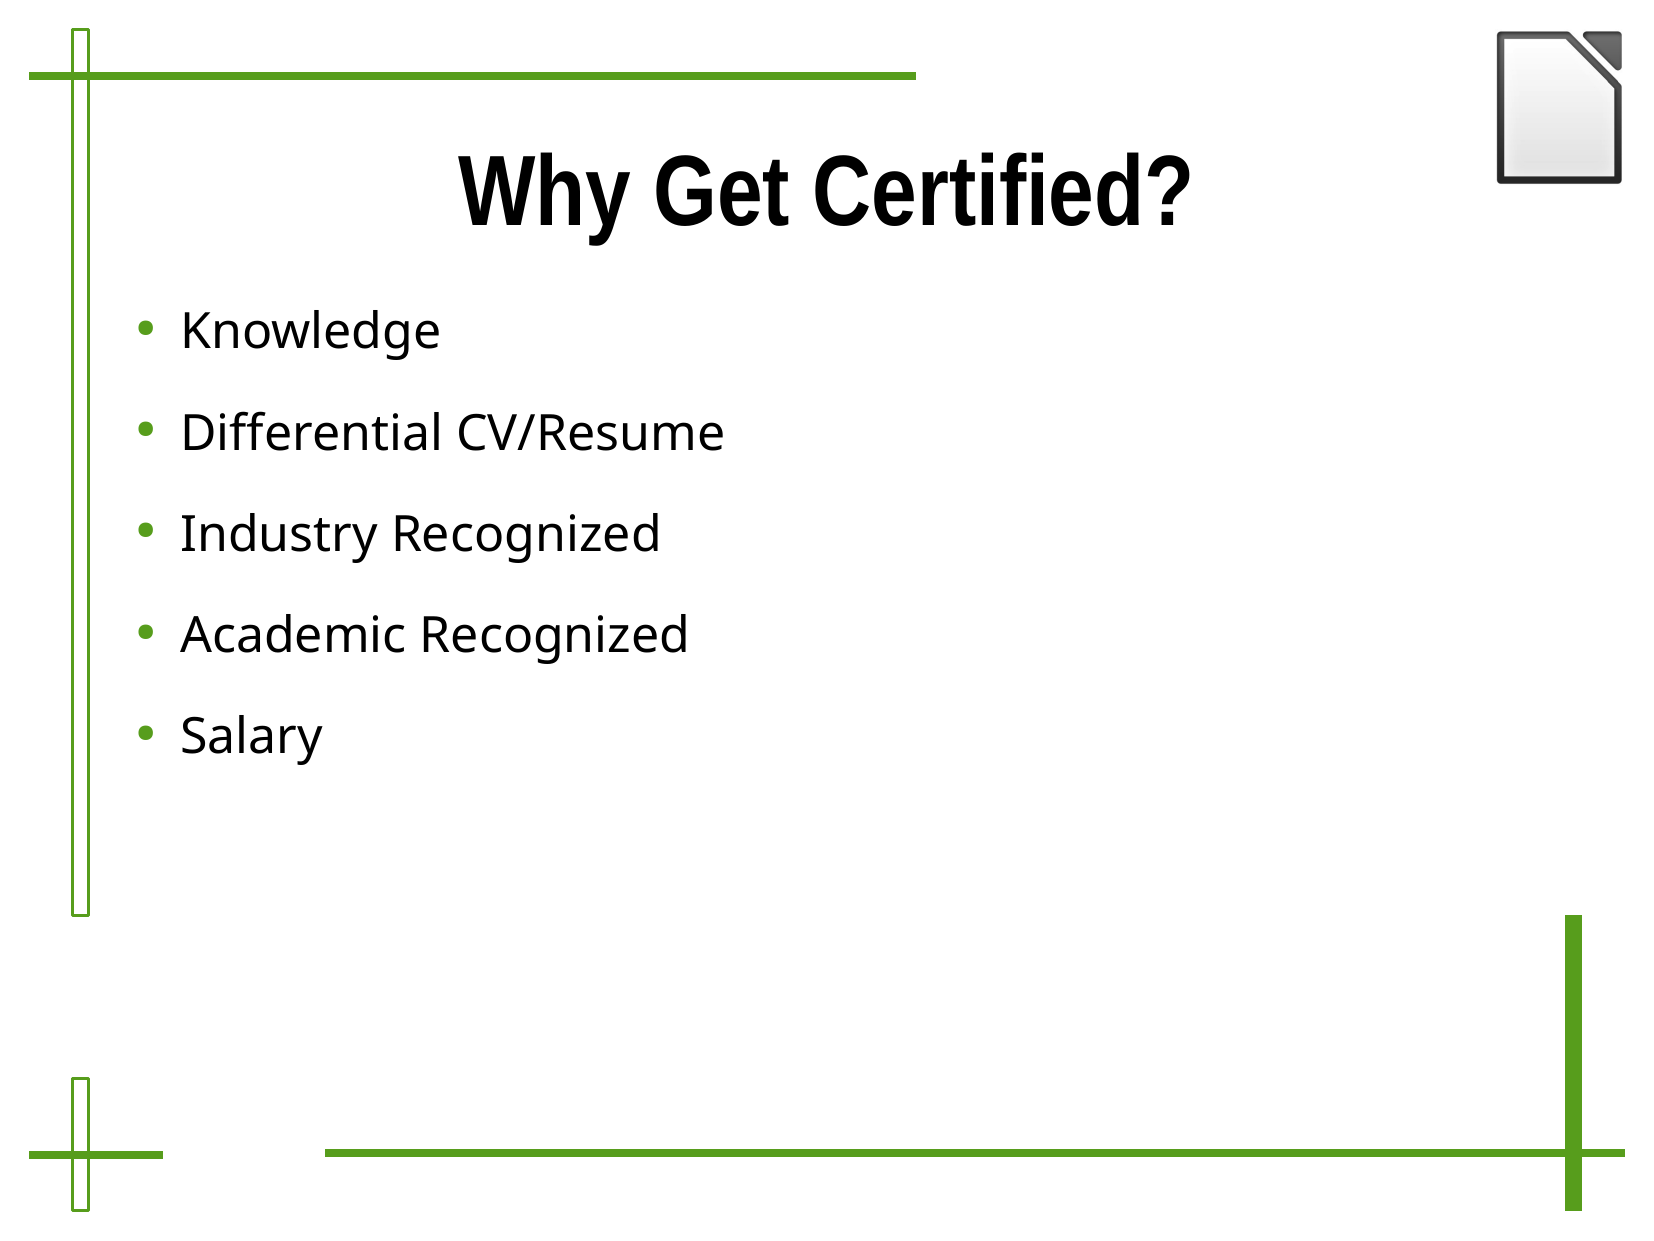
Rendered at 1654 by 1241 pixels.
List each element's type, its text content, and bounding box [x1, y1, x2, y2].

list Knowledge Differential CV/Resume Industry Recognized Academic Recognized Salary [118, 295, 1536, 1123]
title Why Get Certified? [118, 118, 1536, 260]
picture [1494, 29, 1624, 186]
